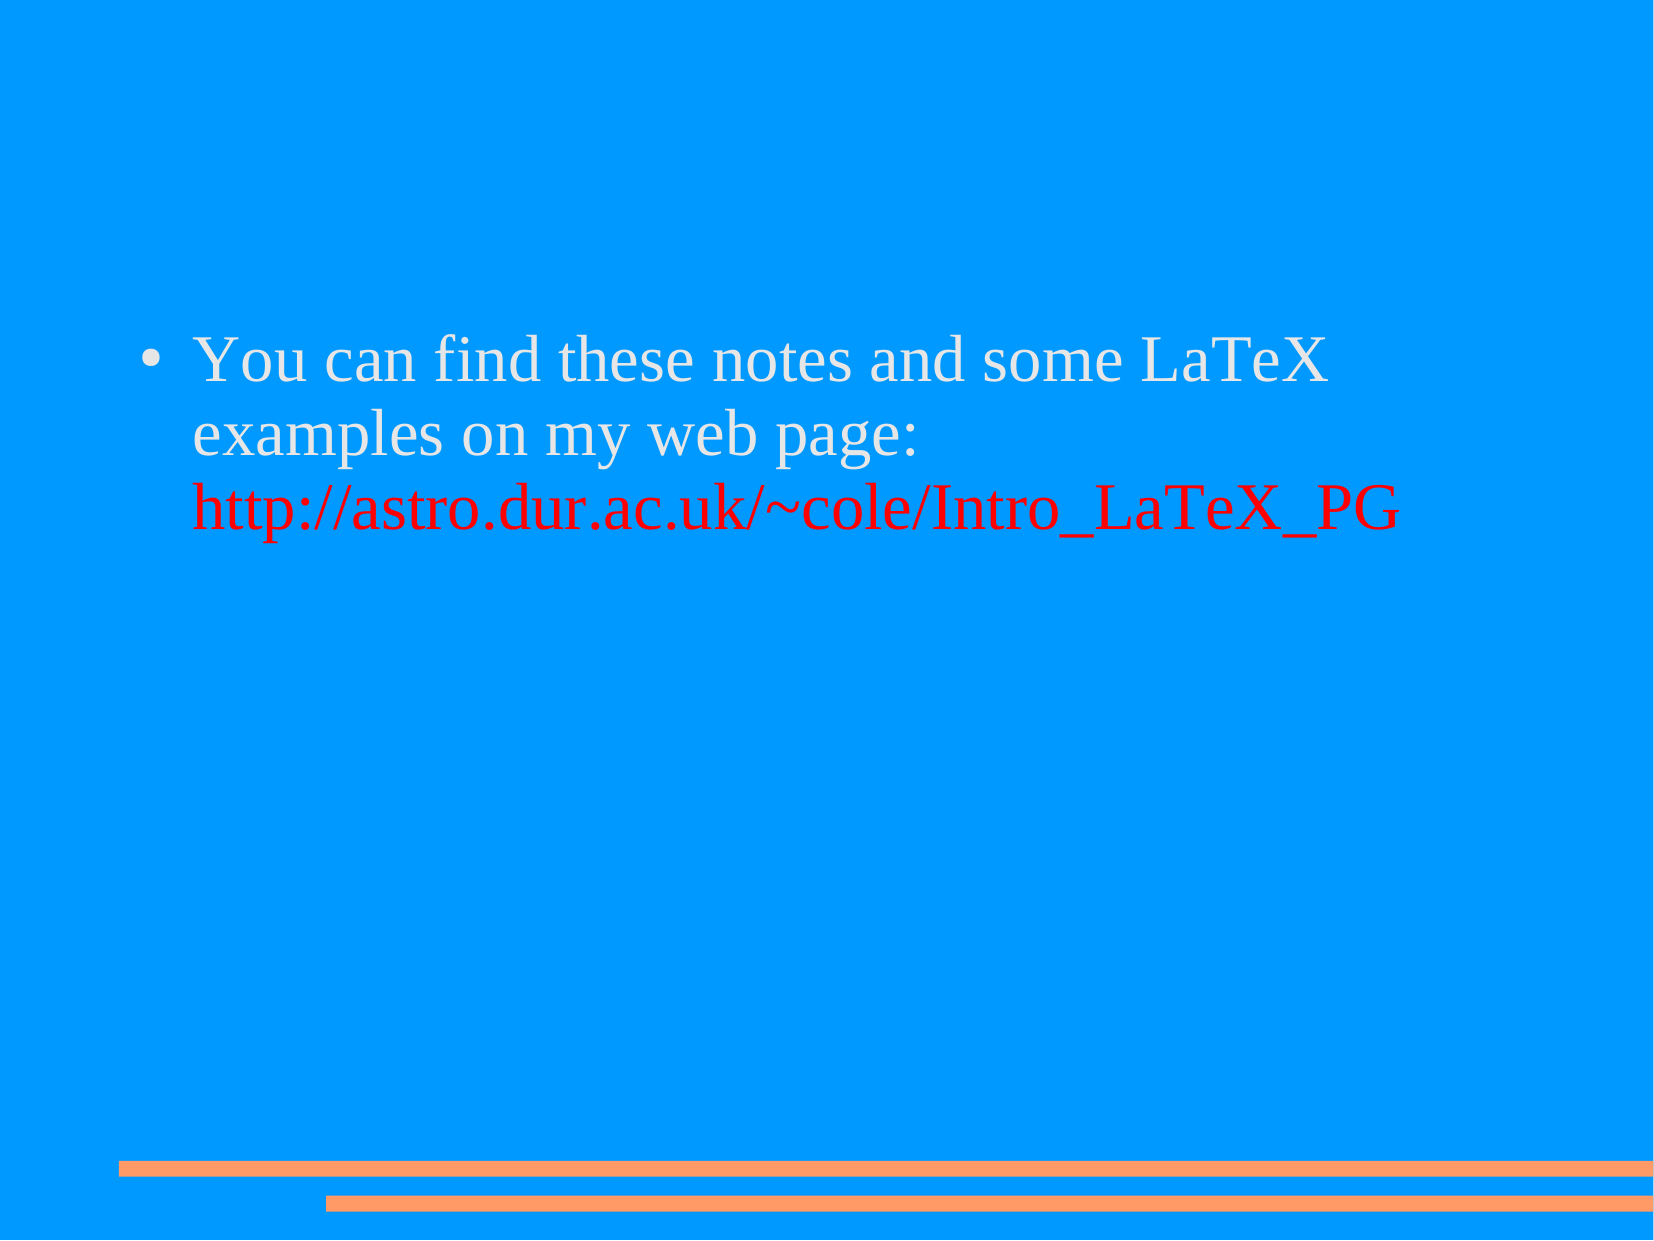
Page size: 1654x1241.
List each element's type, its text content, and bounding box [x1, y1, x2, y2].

list You can find these notes and some LaTeX examples on my web page: http://astro.dur.ac.uk/~cole/Intro_LaTeX_PG [121, 322, 1561, 1132]
